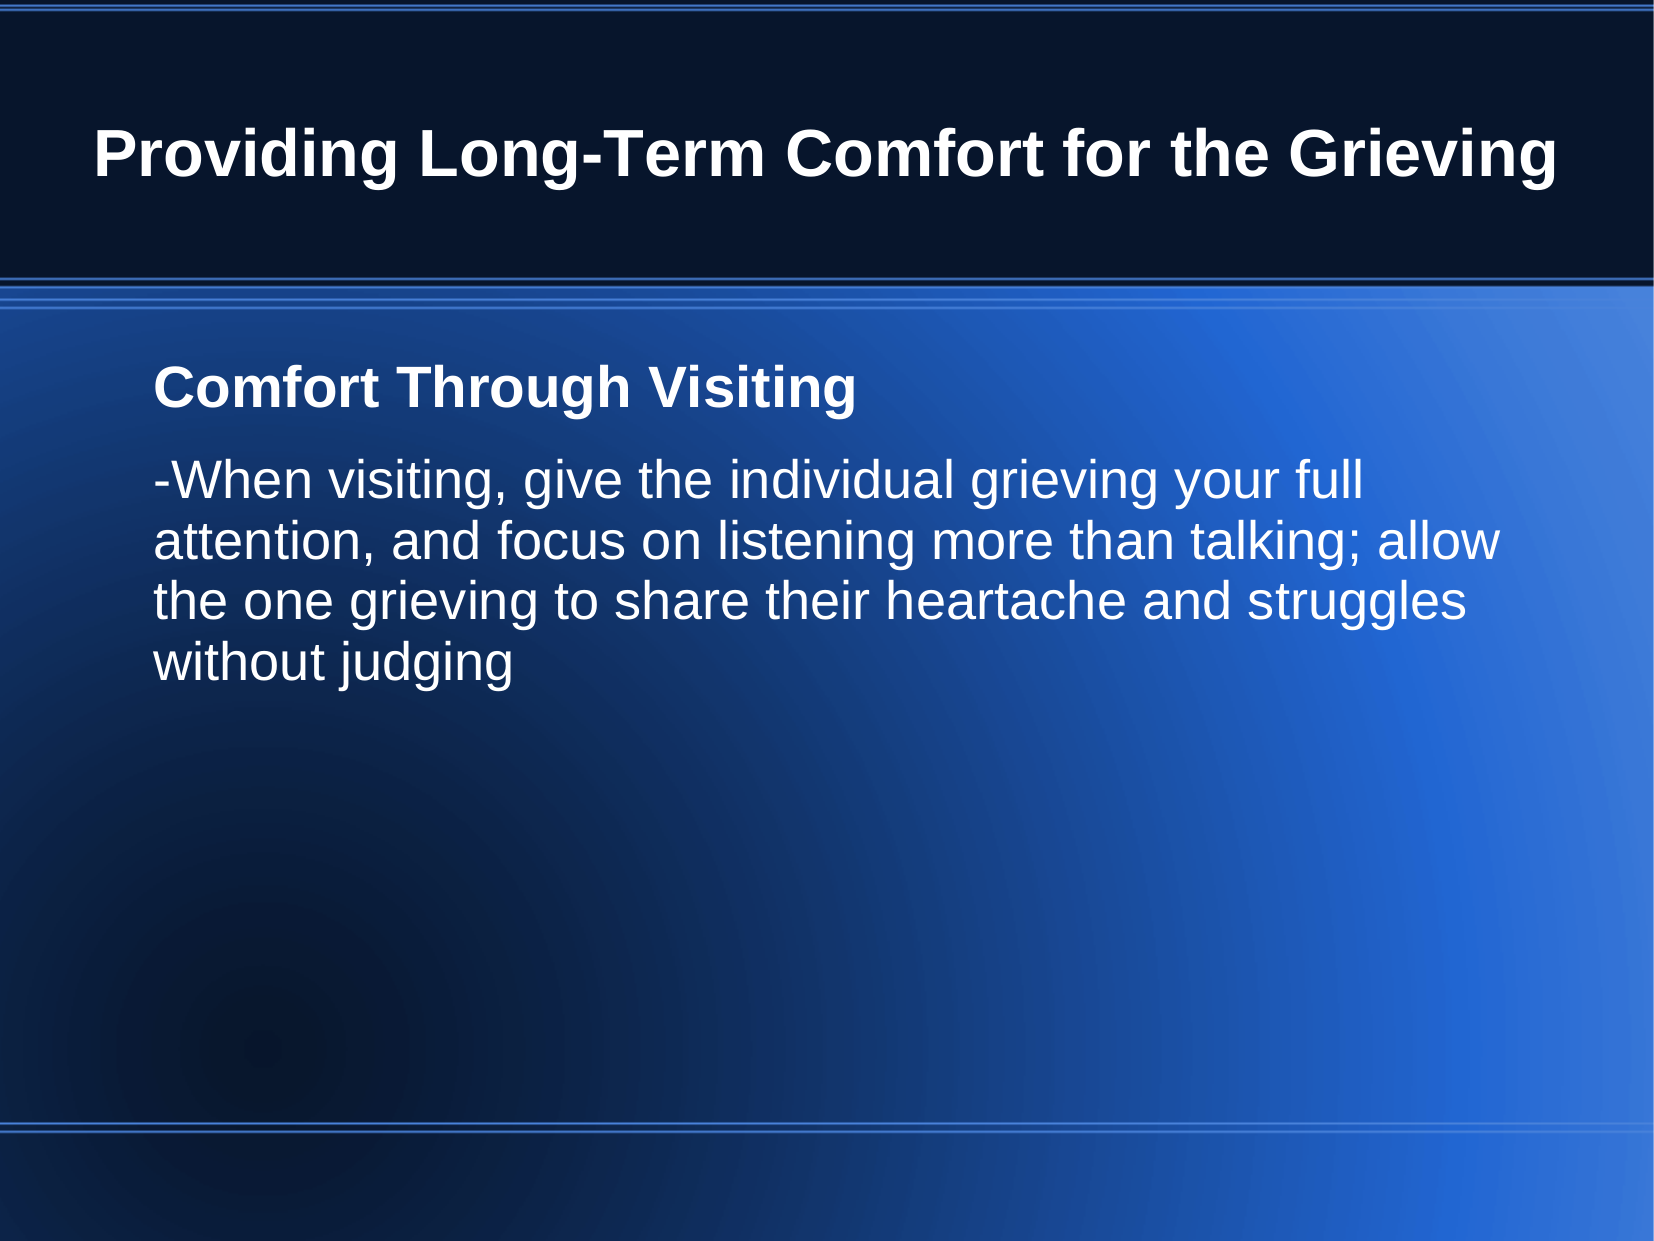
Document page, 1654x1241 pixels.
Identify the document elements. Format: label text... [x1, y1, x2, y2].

picture [0, 0, 1654, 1241]
title Providing Long-Term Comfort for the Grieving [82, 49, 1571, 257]
list Comfort Through Visiting -When visiting, give the individual grieving your full attention, and focus on listening more than talking; allow the one grieving to share their heartache and struggles without judging [82, 355, 1571, 1058]
